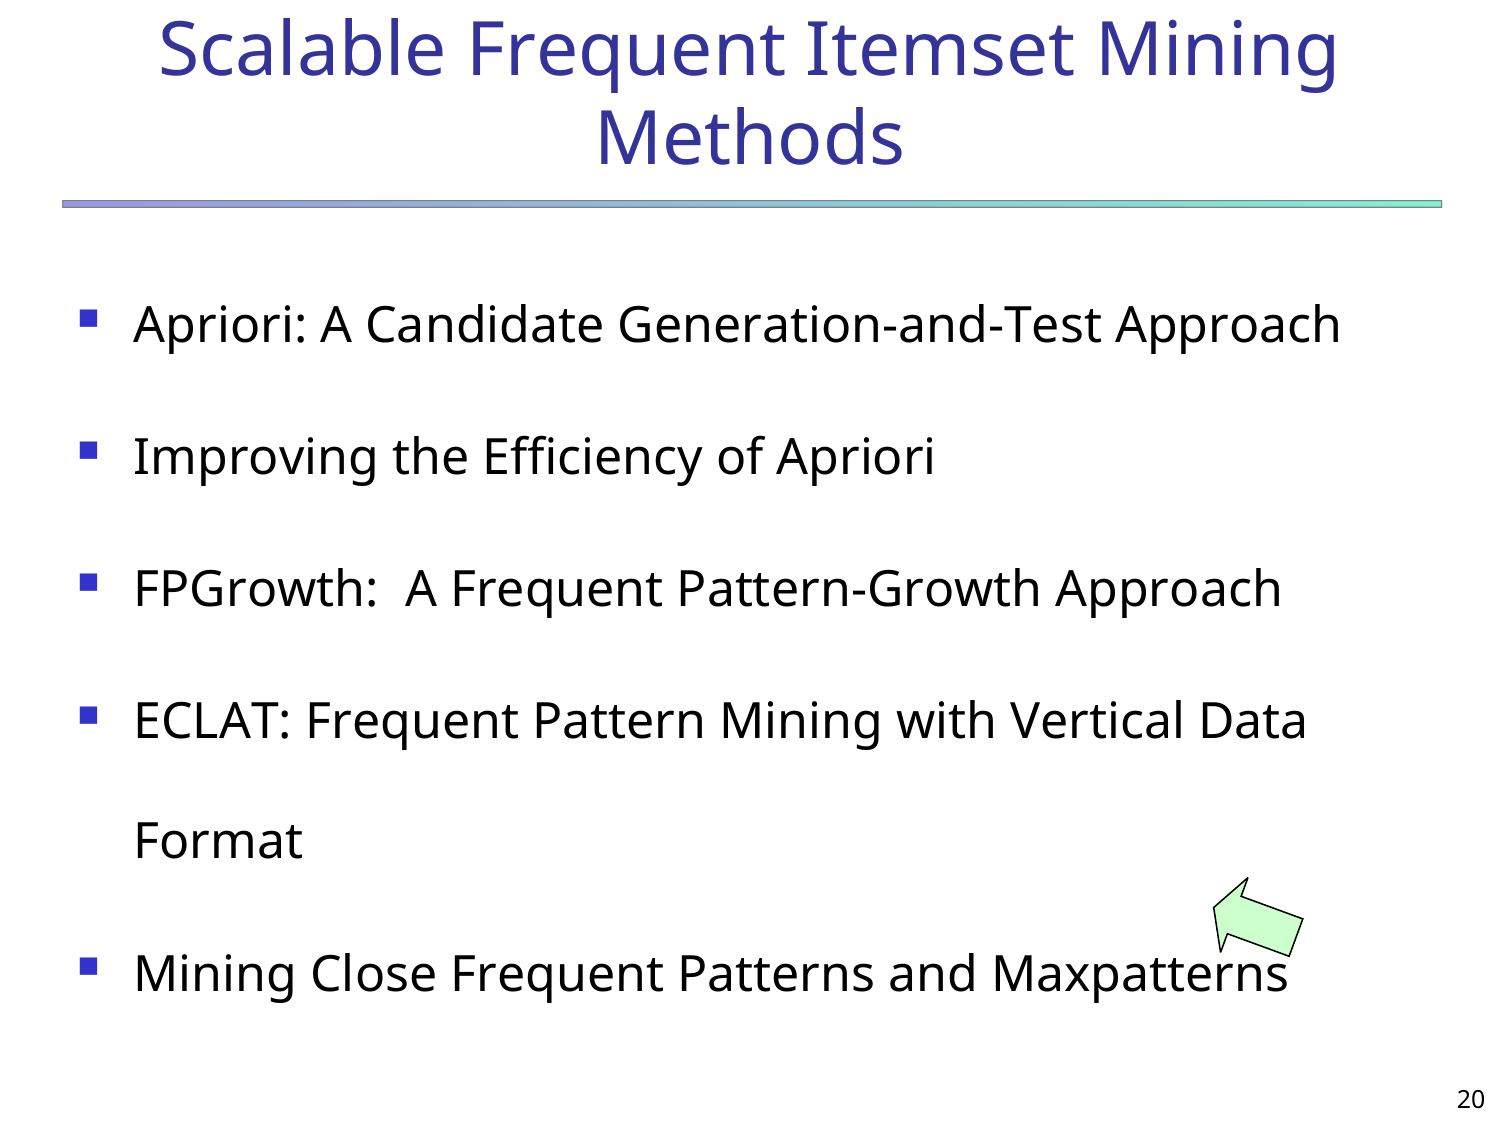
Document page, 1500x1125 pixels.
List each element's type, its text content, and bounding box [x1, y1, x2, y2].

title Scalable Frequent Itemset Mining Methods [0, 0, 1500, 188]
list Apriori: A Candidate Generation-and-Test Approach Improving the Efficiency of Apriori FPGrowth: A Frequent Pattern-Growth Approach ECLAT: Frequent Pattern Mining with Vertical Data Format Mining Close Frequent Patterns and Maxpatterns [62, 224, 1438, 1063]
text_box <number> [1187, 1062, 1500, 1125]
text_box [1213, 877, 1303, 957]
